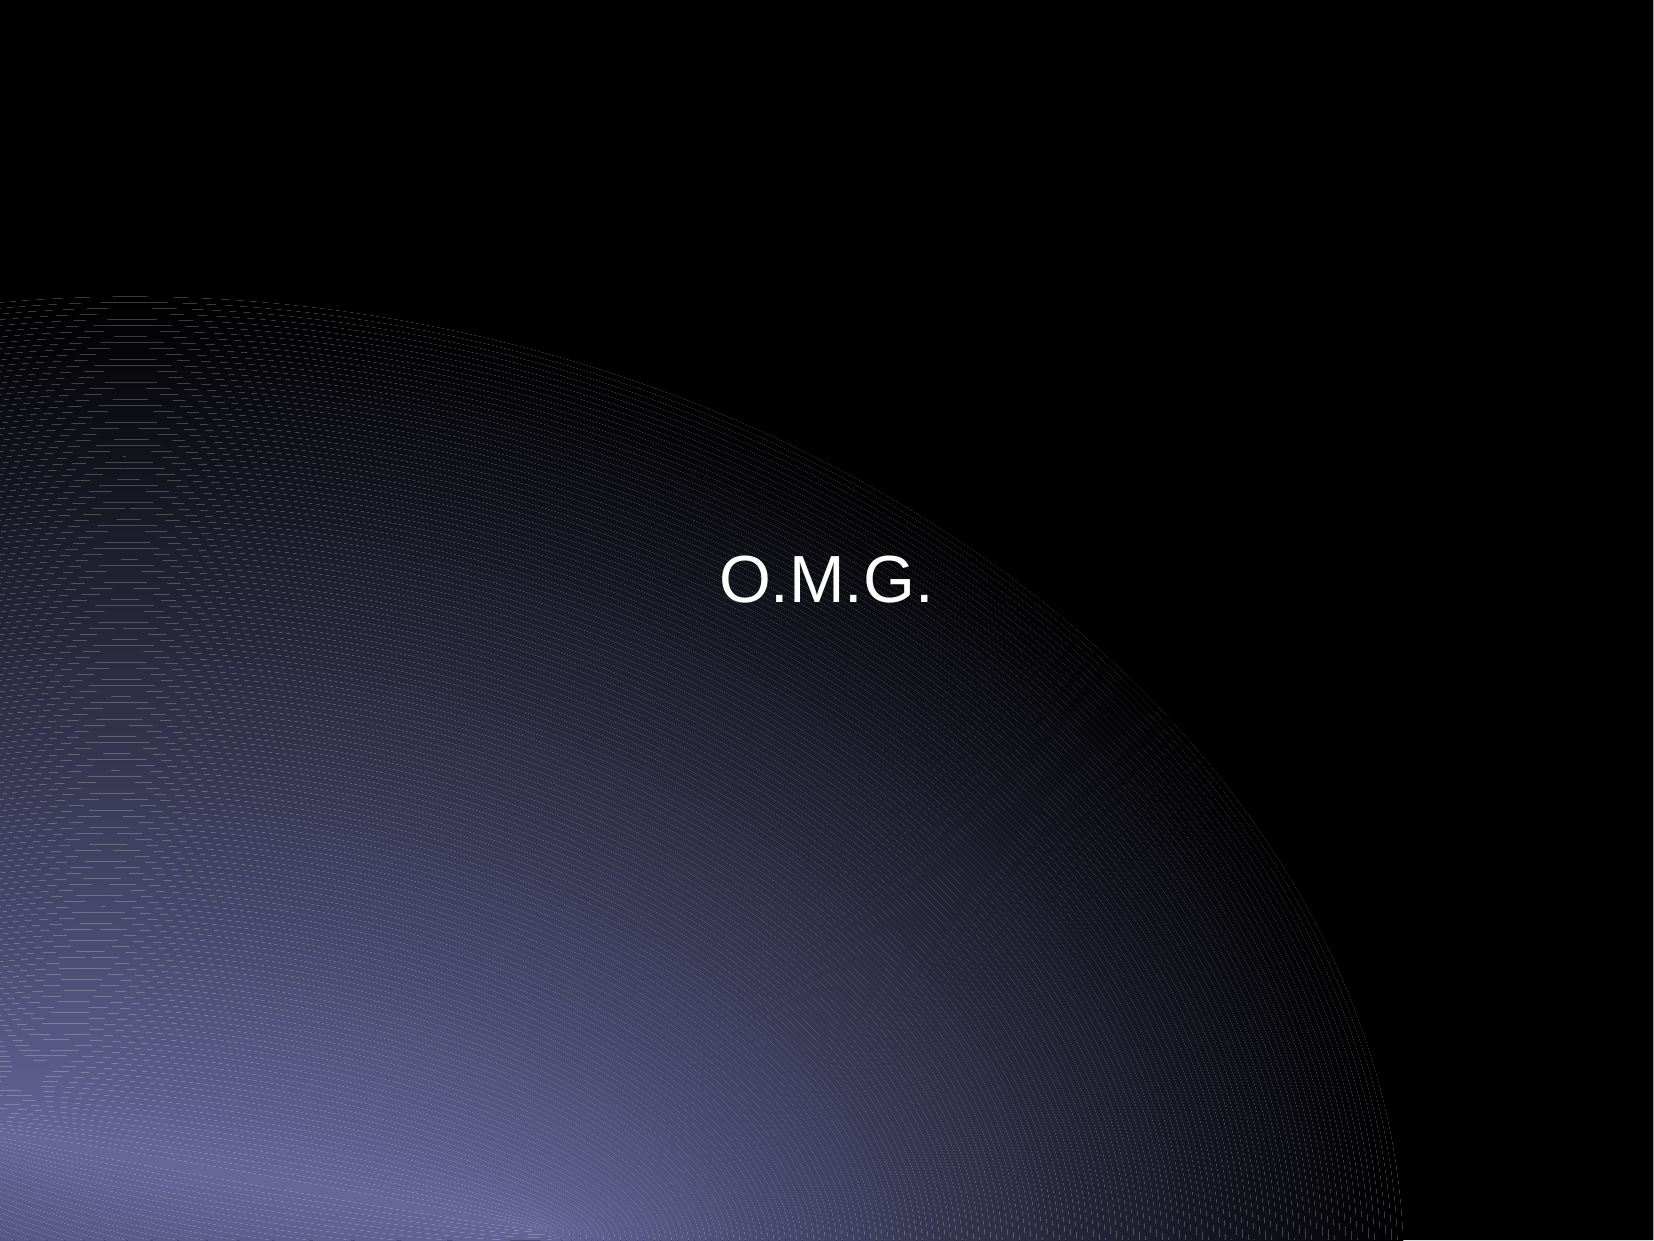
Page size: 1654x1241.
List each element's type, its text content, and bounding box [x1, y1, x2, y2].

subtitle O.M.G. [82, 56, 1571, 1102]
